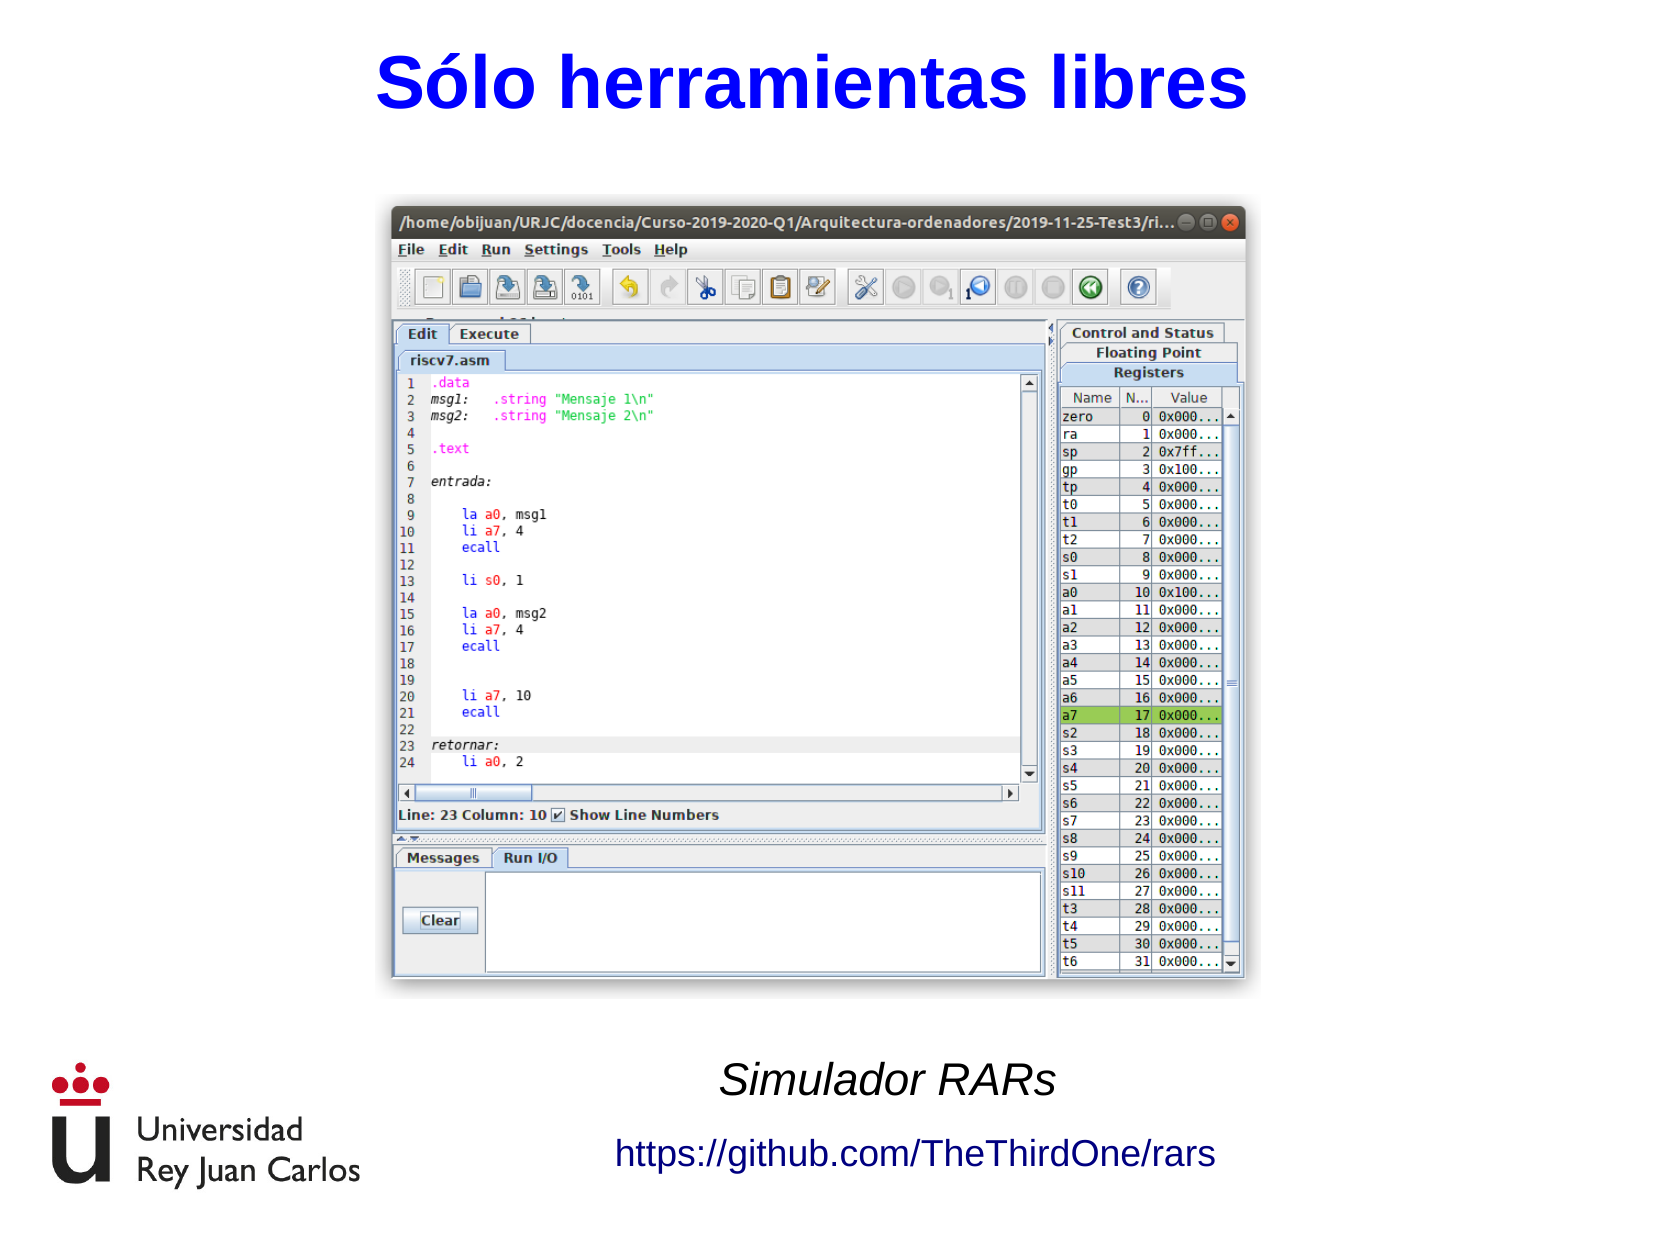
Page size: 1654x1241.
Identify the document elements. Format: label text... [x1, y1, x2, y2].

picture [375, 194, 1261, 1000]
text_box Simulador RARs [630, 1050, 1111, 1111]
text_box Sólo herramientas libres [64, 40, 1561, 125]
text_box https://github.com/TheThirdOne/rars [600, 1125, 1232, 1182]
picture [31, 1049, 376, 1200]
